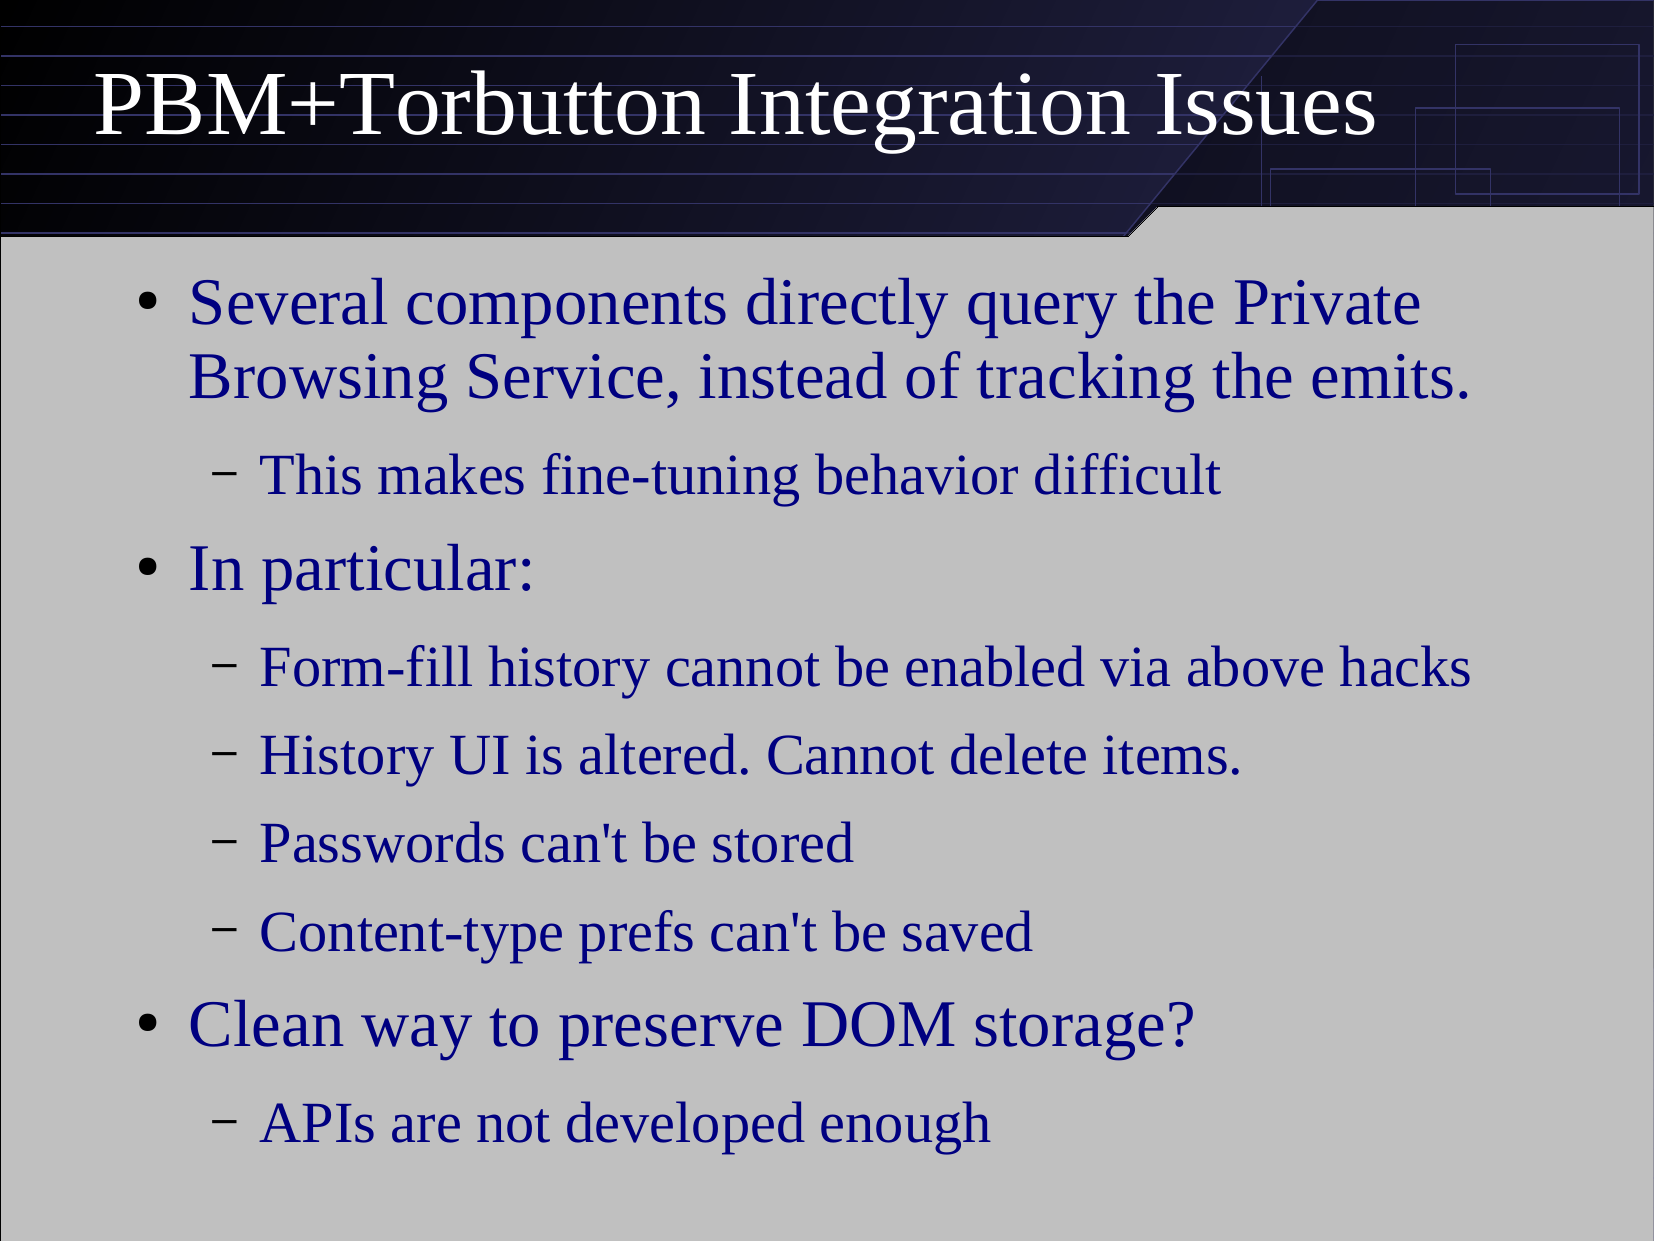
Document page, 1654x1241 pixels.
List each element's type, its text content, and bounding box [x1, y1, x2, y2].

title PBM+Torbutton Integration Issues [93, 0, 1506, 208]
list Several components directly query the Private Browsing Service, instead of tracking the emits. This makes fine-tuning behavior difficult In particular: Form-fill history cannot be enabled via above hacks History UI is altered. Cannot delete items. Passwords can't be stored Content-type prefs can't be saved Clean way to preserve DOM storage? APIs are not developed enough [118, 265, 1531, 1241]
